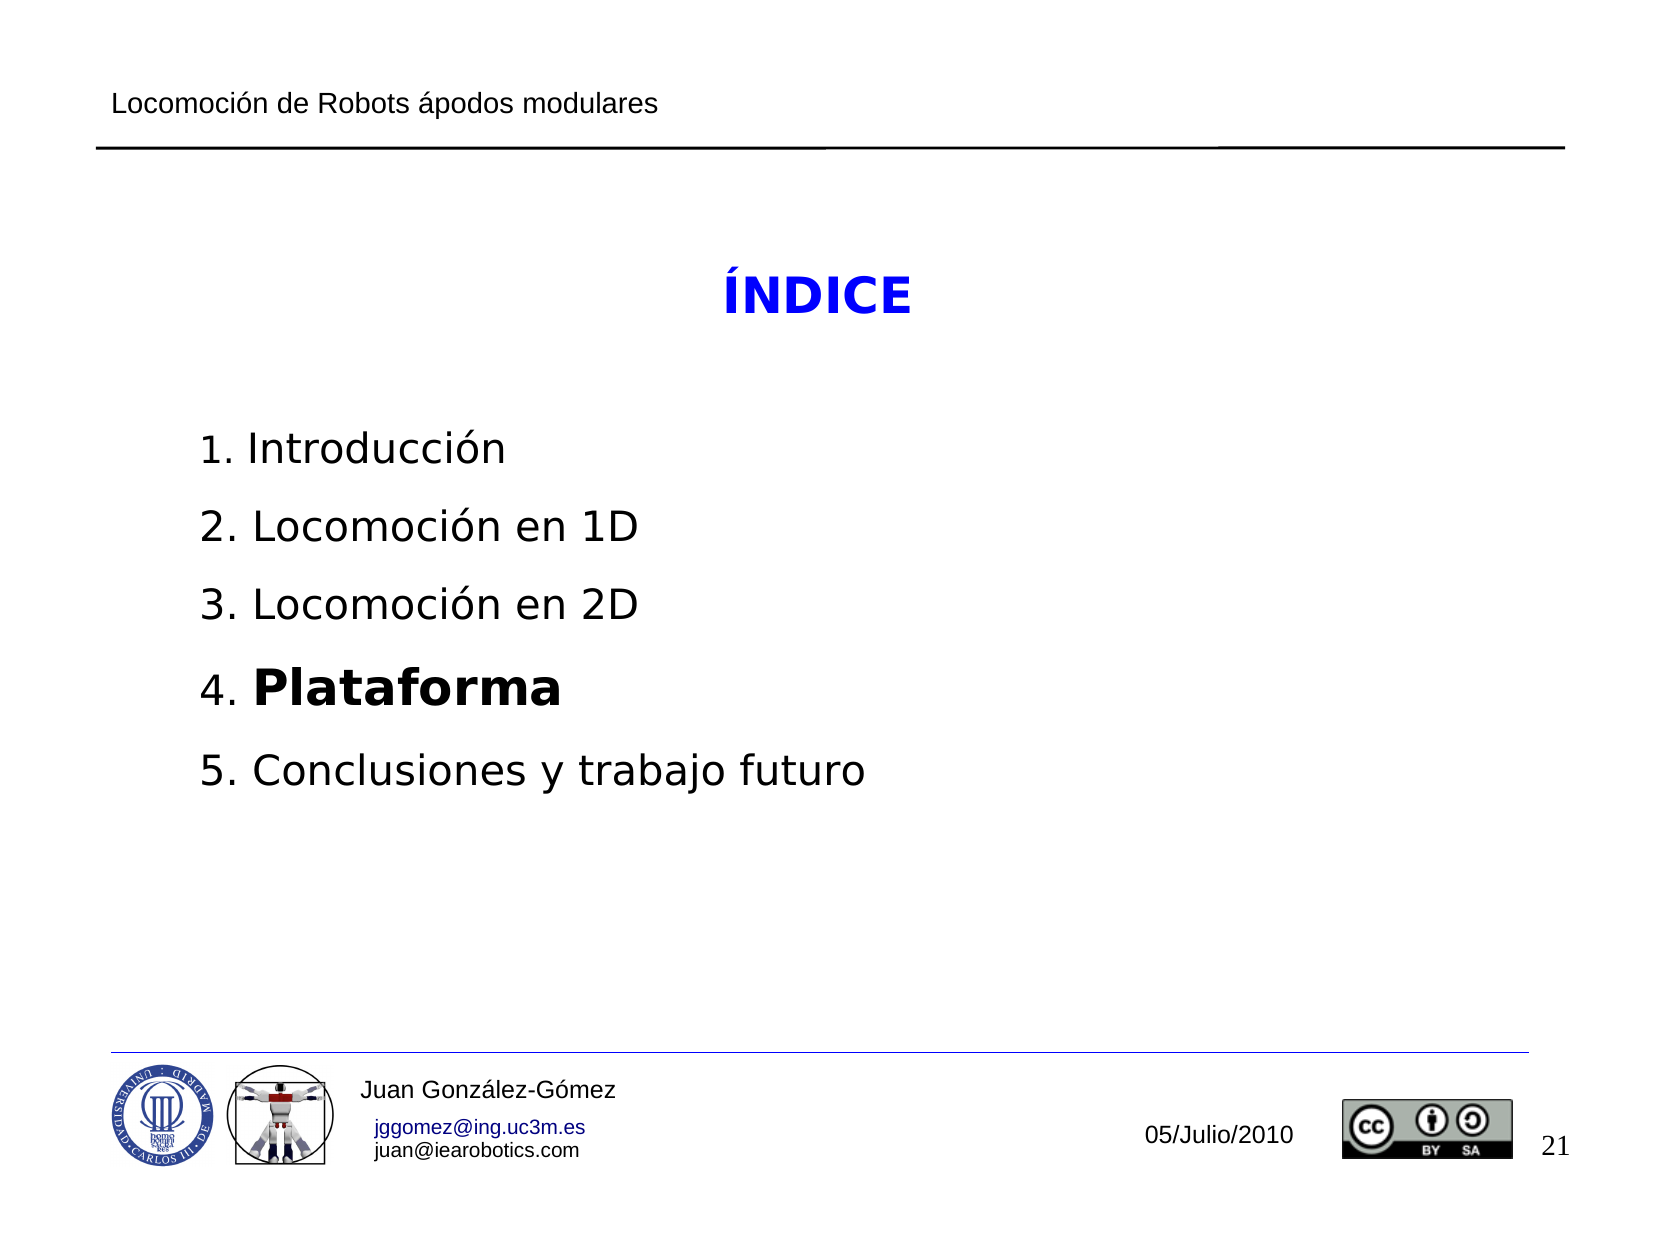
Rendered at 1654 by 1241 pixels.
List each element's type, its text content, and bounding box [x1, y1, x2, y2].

text_box Introducción Locomoción en 1D Locomoción en 2D Plataforma Conclusiones y trabajo futuro [184, 417, 882, 803]
text_box Locomoción de Robots ápodos modulares [96, 79, 738, 129]
picture [110, 1062, 215, 1167]
text_box jggomez@ing.uc3m.es juan@iearobotics.com [359, 1107, 601, 1170]
text_box Juan González-Gómez [345, 1068, 632, 1111]
text_box ÍNDICE [708, 259, 929, 333]
picture [226, 1065, 334, 1165]
picture [1342, 1099, 1513, 1159]
text_box 05/Julio/2010 [1122, 1113, 1327, 1158]
